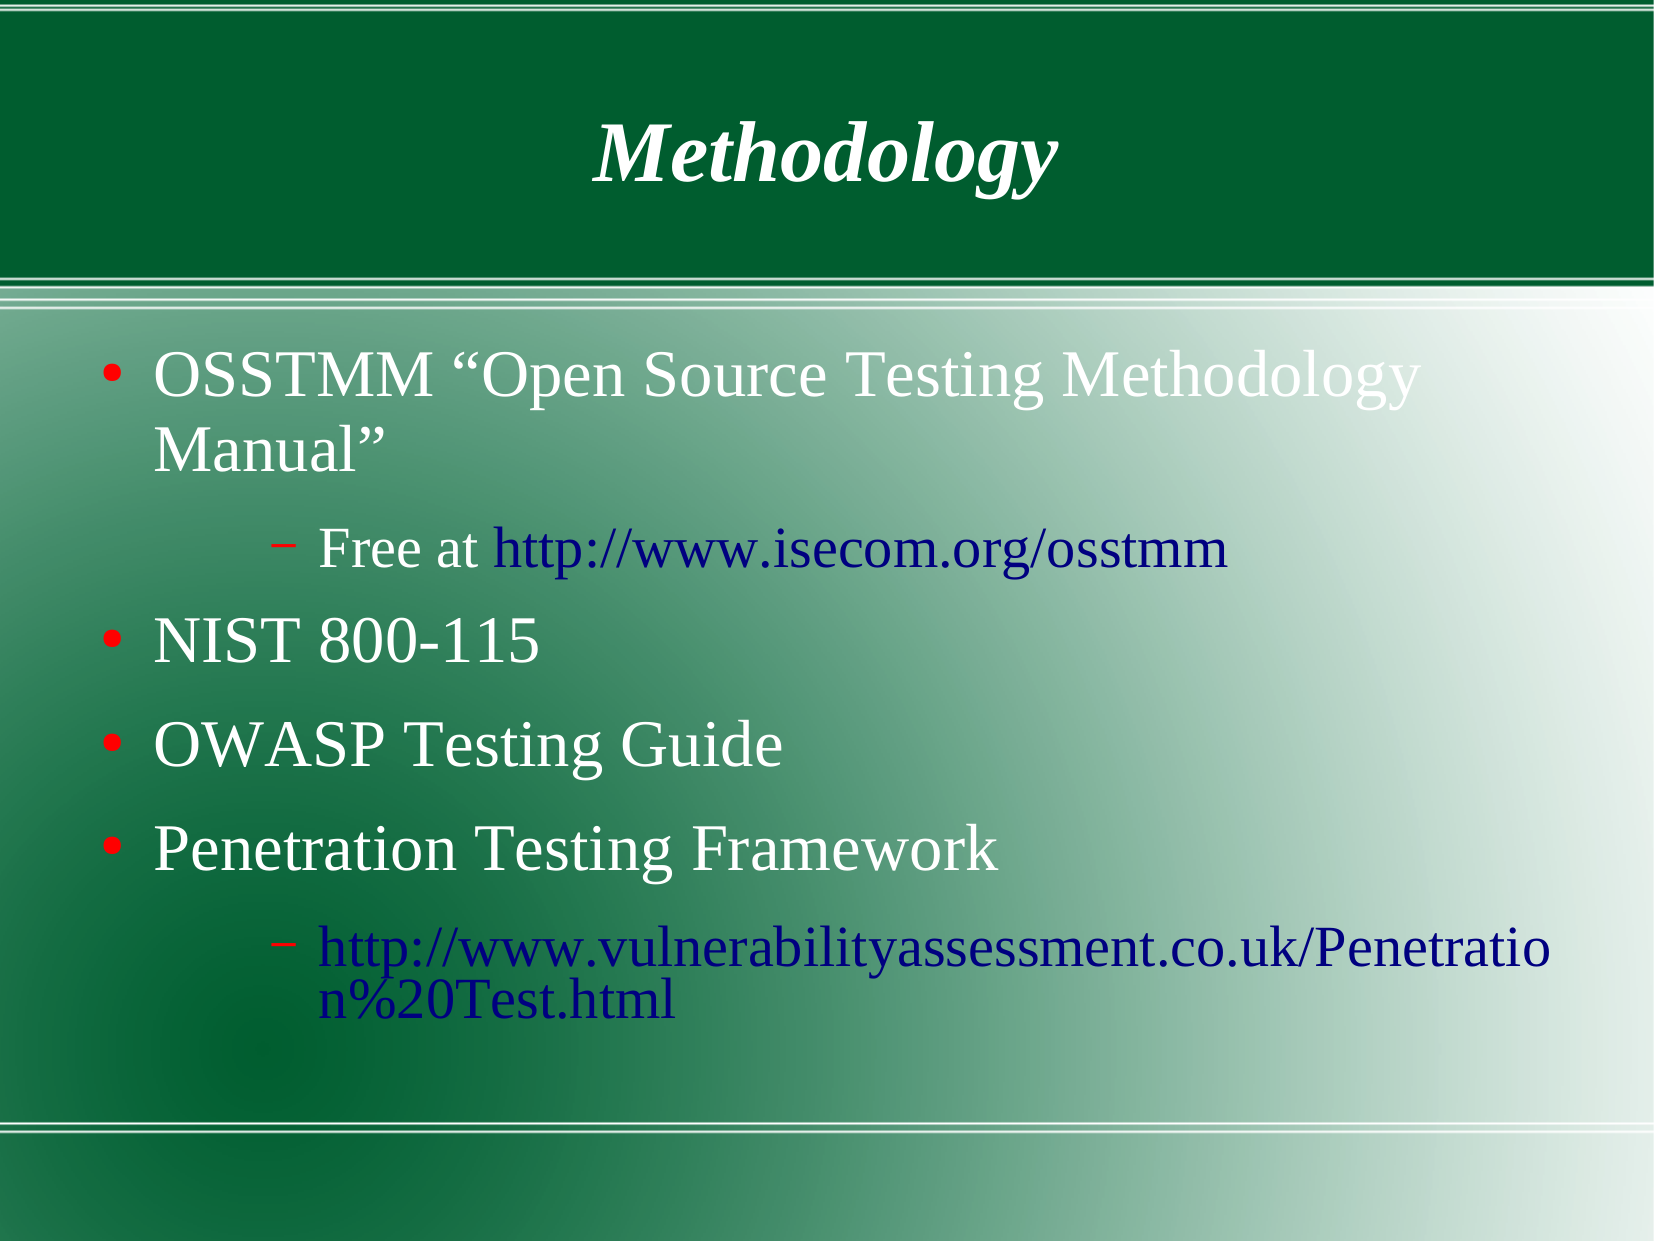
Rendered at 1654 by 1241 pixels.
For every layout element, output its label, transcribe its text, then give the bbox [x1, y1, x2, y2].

list OSSTMM “Open Source Testing Methodology Manual” Free at http://www.isecom.org/osstmm NIST 800-115 OWASP Testing Guide Penetration Testing Framework http://www.vulnerabilityassessment.co.uk/Penetration%20Test.html [82, 337, 1571, 1156]
title Methodology [82, 49, 1571, 257]
picture [0, 0, 1654, 1241]
